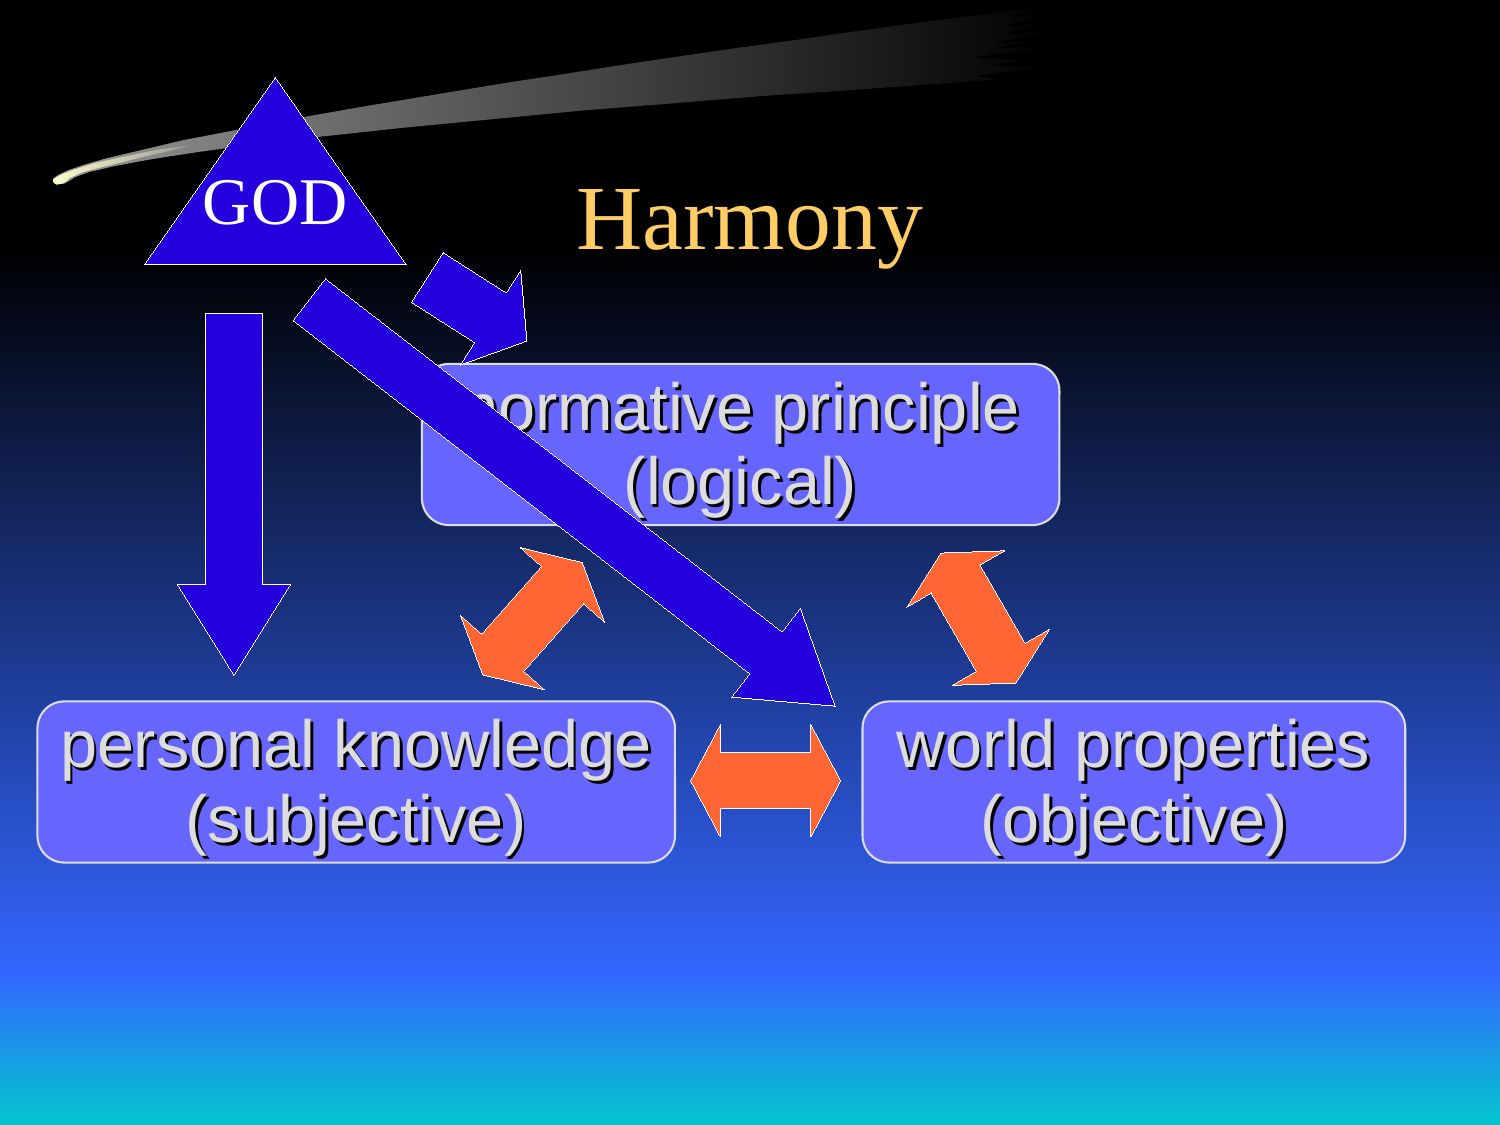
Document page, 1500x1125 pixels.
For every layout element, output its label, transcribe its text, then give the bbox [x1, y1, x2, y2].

text_box personal knowledge (subjective) [37, 701, 676, 863]
text_box normative principle (logical) [439, 363, 1060, 526]
text_box [177, 313, 291, 676]
text_box world properties (objective) [862, 701, 1406, 863]
text_box [690, 724, 841, 837]
text_box [460, 547, 605, 690]
text_box [906, 550, 1050, 686]
text_box normative principle (logical) [421, 421, 557, 526]
title Harmony [112, 124, 1388, 313]
text_box [411, 252, 527, 366]
text_box [293, 278, 836, 707]
text_box GOD [144, 77, 407, 265]
